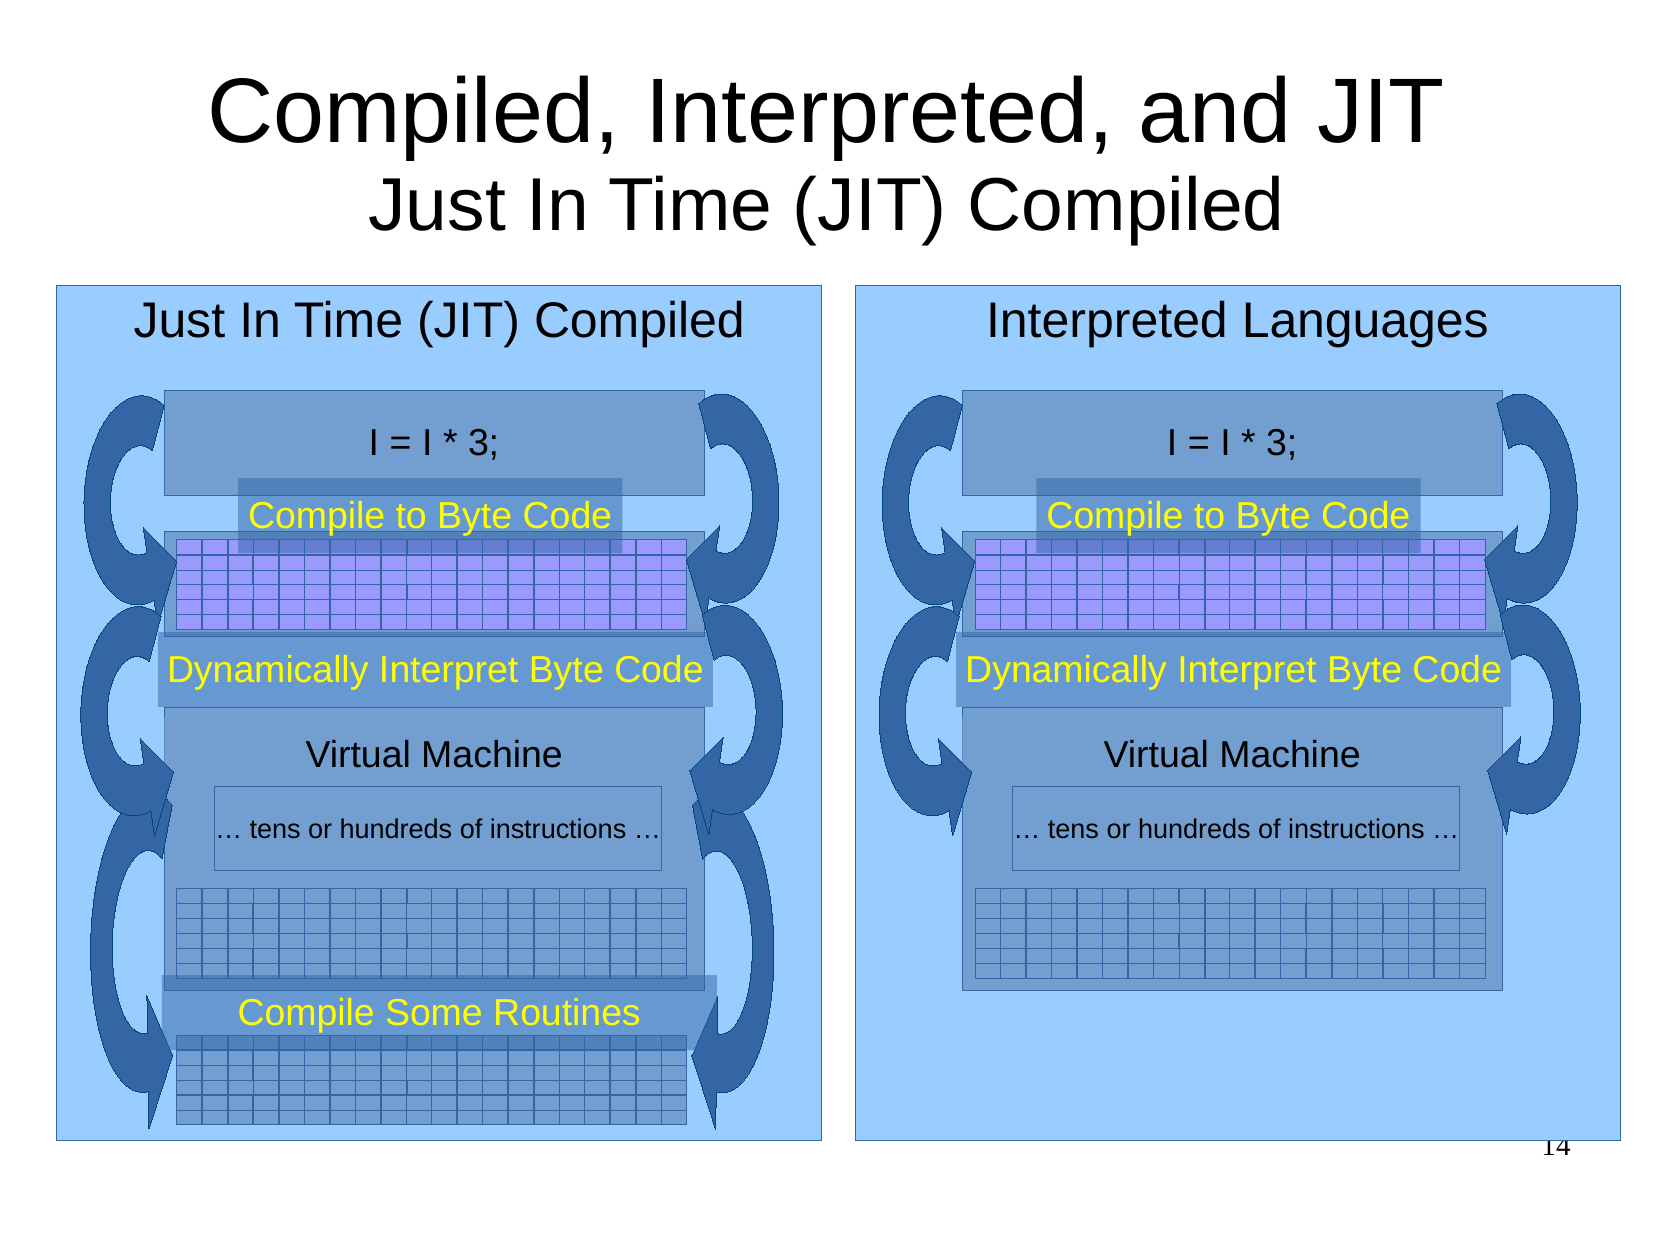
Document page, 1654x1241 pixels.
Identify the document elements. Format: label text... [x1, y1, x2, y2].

text_box [80, 394, 783, 1130]
text_box Dynamically Interpret Byte Code [157, 631, 713, 707]
text_box Compile Some Routines [161, 975, 717, 1051]
title Compiled, Interpreted, and JIT Just In Time (JIT) Compiled [82, 49, 1571, 257]
text_box [176, 1051, 687, 1125]
text_box Just In Time (JIT) Compiled [56, 285, 822, 1141]
text_box I = I * 3; [962, 390, 1503, 496]
text_box Dynamically Interpret Byte Code [956, 631, 1512, 707]
text_box Interpreted Languages [855, 285, 1621, 1141]
text_box I = I * 3; [164, 390, 705, 496]
text_box … tens or hundreds of instructions … [214, 786, 662, 871]
text_box Virtual Machine [962, 717, 1503, 793]
text_box … tens or hundreds of instructions … [1012, 786, 1460, 871]
text_box [879, 394, 1581, 991]
text_box Compile to Byte Code [1036, 478, 1421, 554]
text_box Compile to Byte Code [238, 478, 623, 554]
text_box Virtual Machine [164, 717, 705, 793]
